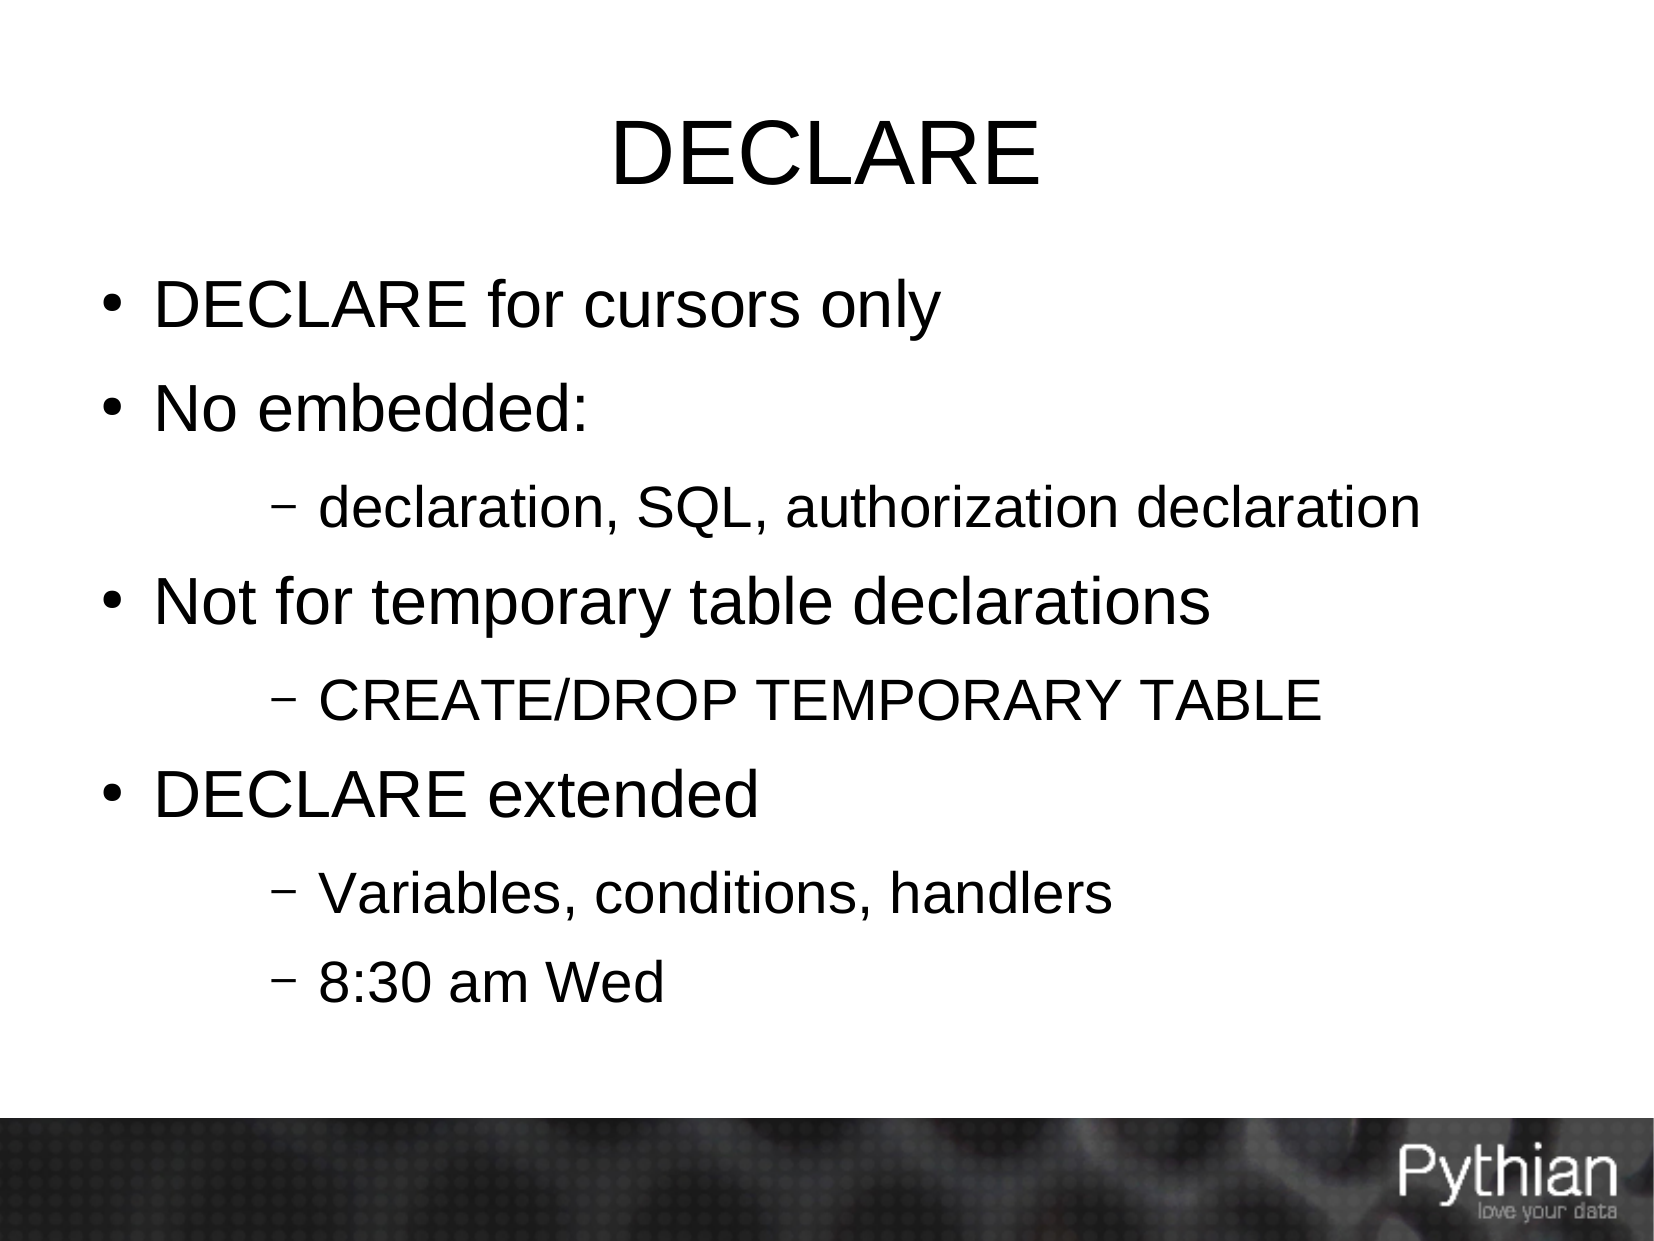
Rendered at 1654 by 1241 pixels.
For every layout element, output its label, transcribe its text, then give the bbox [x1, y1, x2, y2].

title DECLARE [82, 49, 1571, 257]
picture [0, 1118, 1654, 1241]
list DECLARE for cursors only No embedded: declaration, SQL, authorization declaration Not for temporary table declarations CREATE/DROP TEMPORARY TABLE DECLARE extended Variables, conditions, handlers 8:30 am Wed [82, 266, 1571, 1071]
